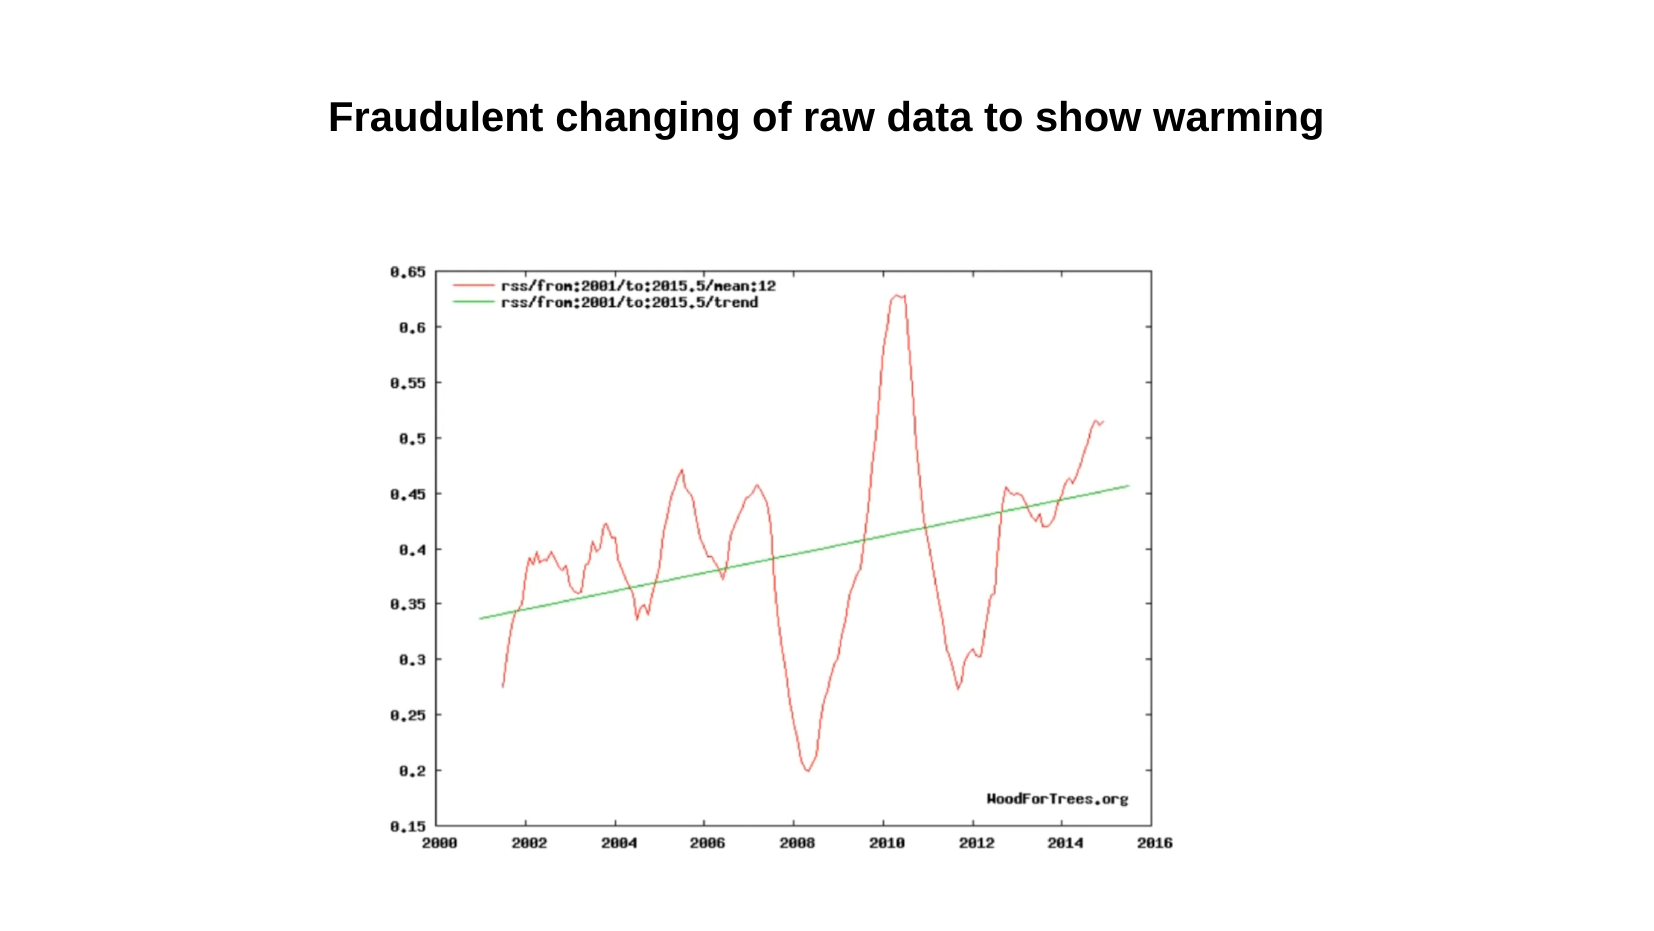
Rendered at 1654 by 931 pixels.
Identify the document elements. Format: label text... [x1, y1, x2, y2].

text_box Fraudulent changing of raw data to show warming [82, 89, 1571, 140]
picture [378, 256, 1182, 856]
